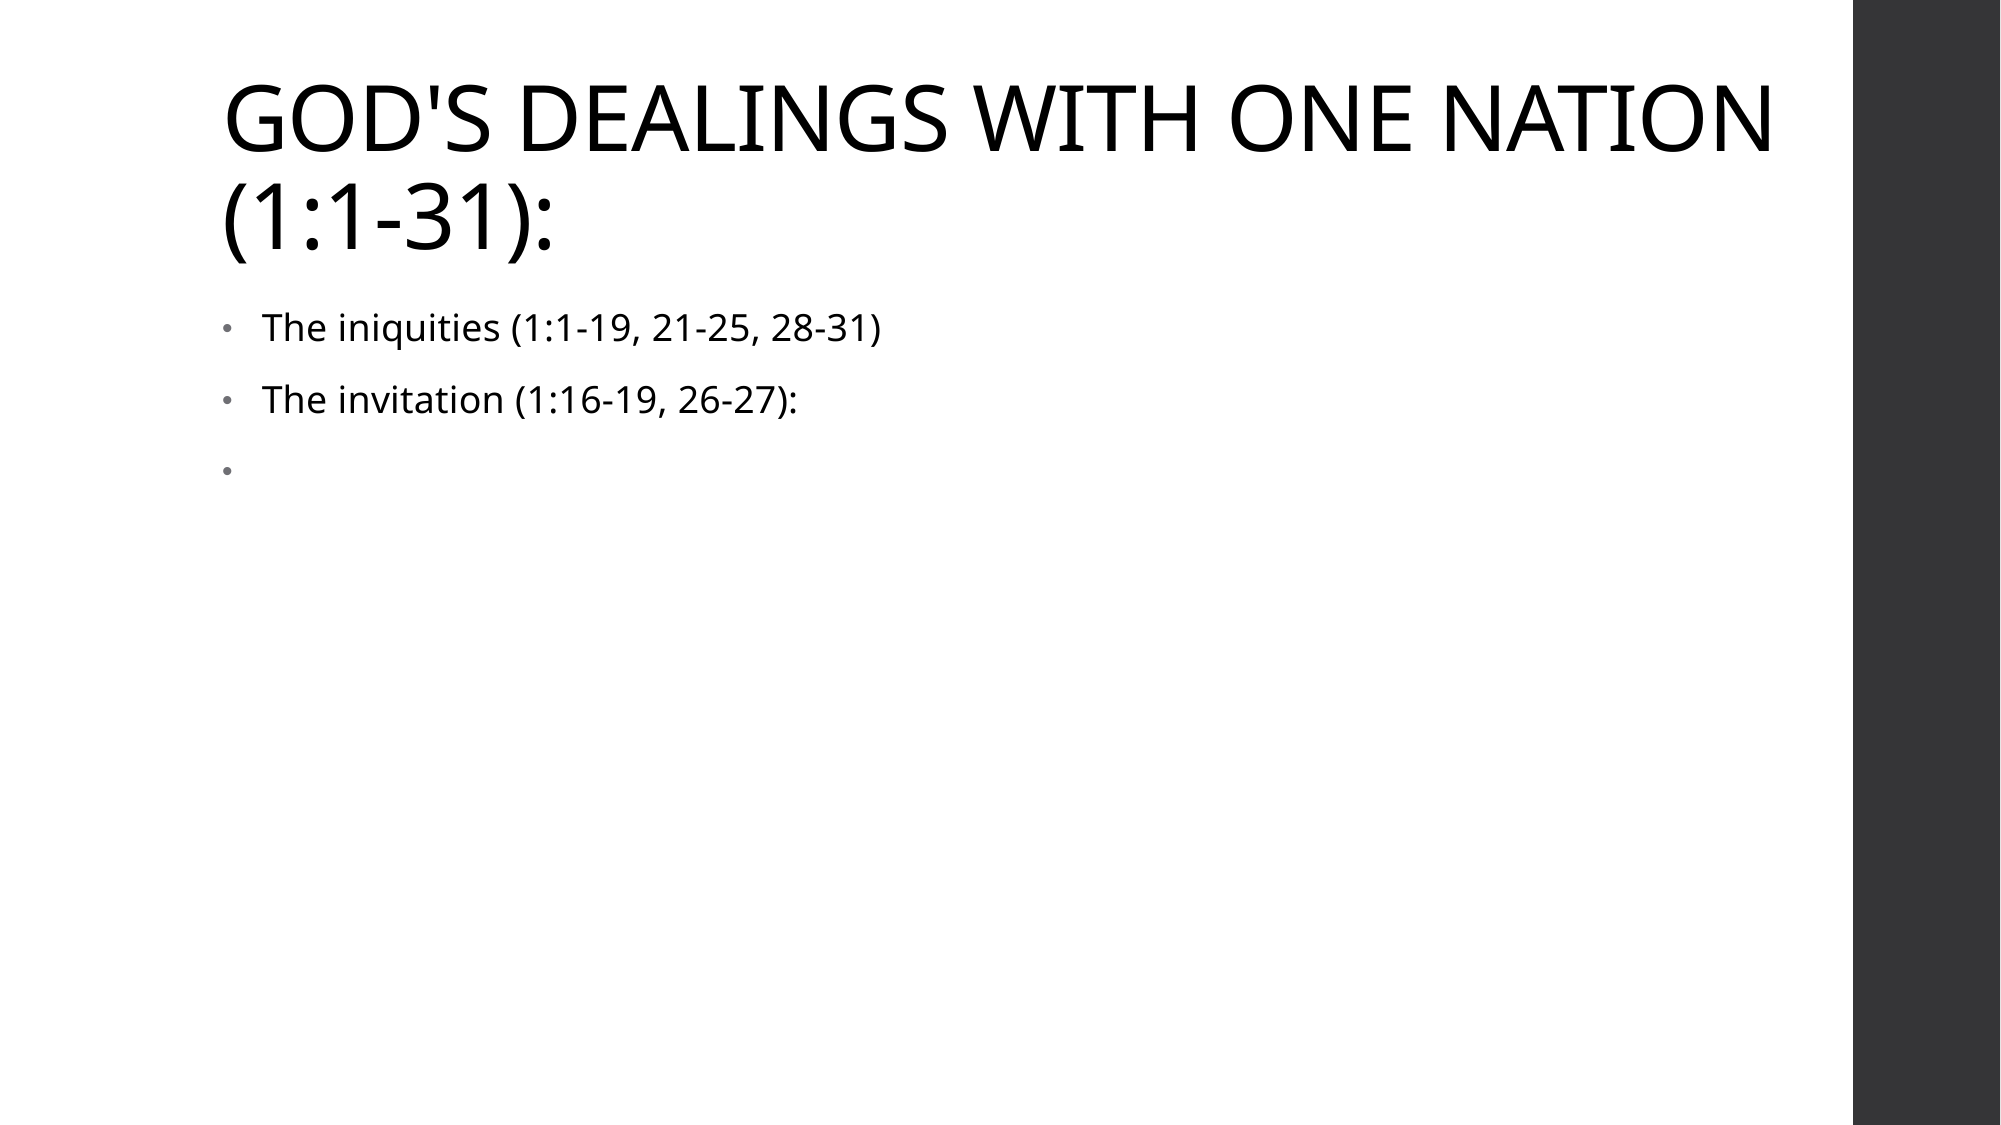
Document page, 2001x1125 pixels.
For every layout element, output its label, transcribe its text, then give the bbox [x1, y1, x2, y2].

title GOD'S DEALINGS WITH ONE NATION (1:1-31): [206, 60, 1797, 278]
list The iniquities (1:1-19, 21-25, 28-31) The invitation (1:16-19, 26-27): [206, 299, 1617, 1014]
